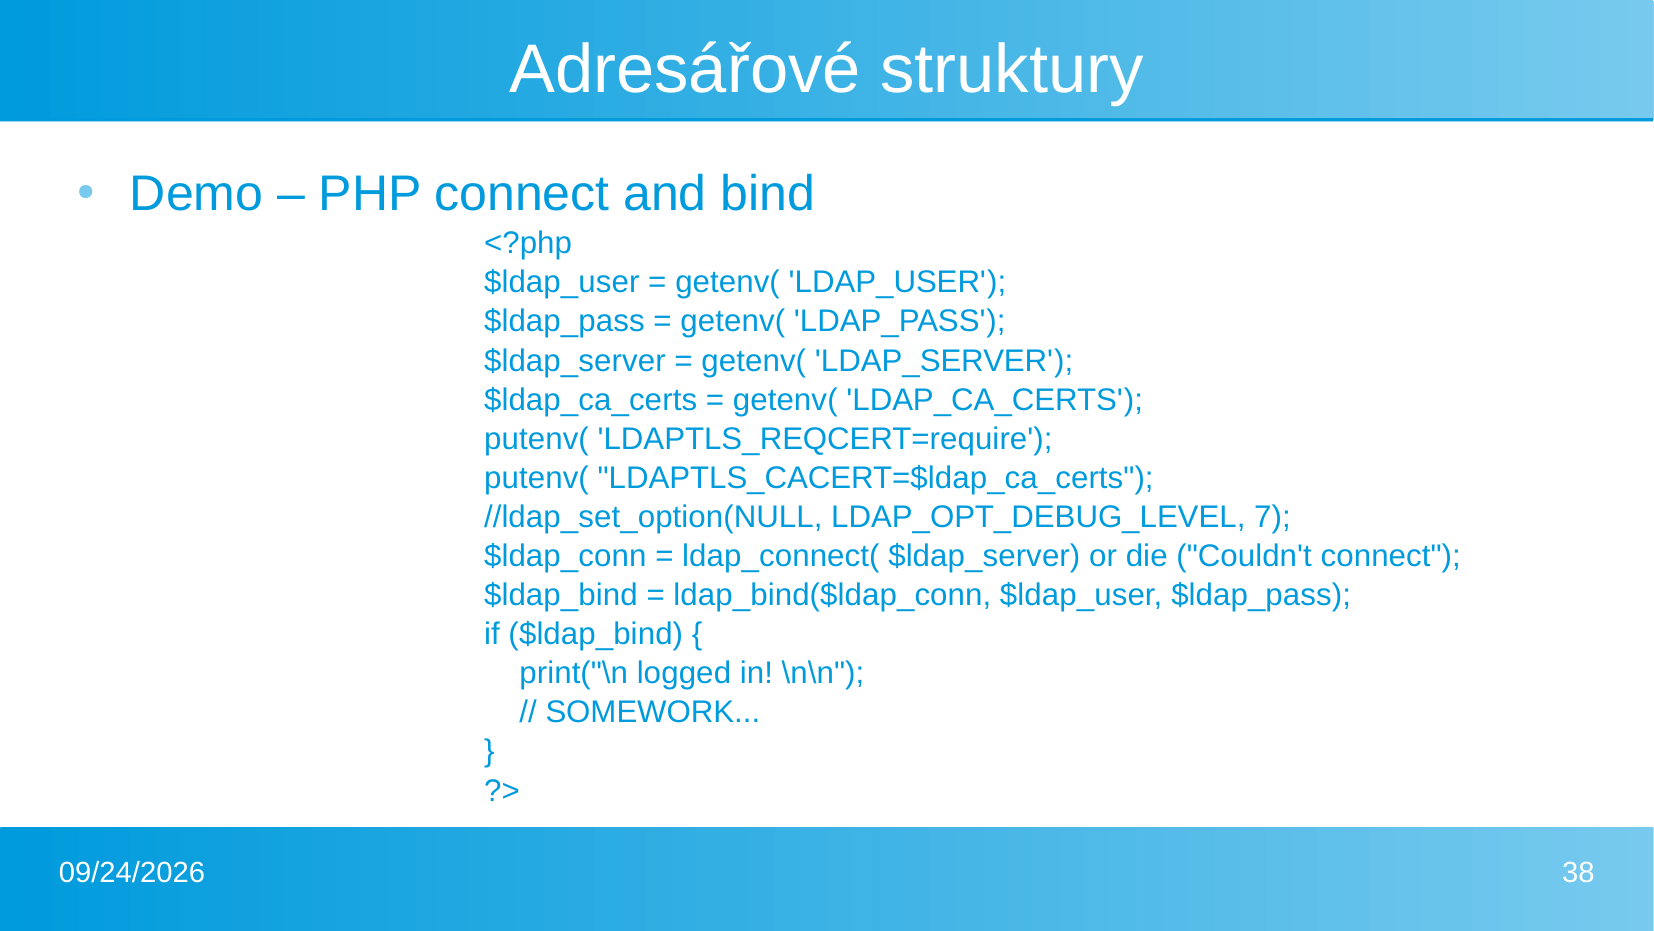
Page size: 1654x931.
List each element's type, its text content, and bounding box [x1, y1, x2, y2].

list Demo – PHP connect and bind <?php $ldap_user = getenv( 'LDAP_USER'); $ldap_pass = getenv( 'LDAP_PASS'); $ldap_server = getenv( 'LDAP_SERVER'); $ldap_ca_certs = getenv( 'LDAP_CA_CERTS'); putenv( 'LDAPTLS_REQCERT=require'); putenv( "LDAPTLS_CACERT=$ldap_ca_certs"); //ldap_set_option(NULL, LDAP_OPT_DEBUG_LEVEL, 7); $ldap_conn = ldap_connect( $ldap_server) or die ("Couldn't connect"); $ldap_bind = ldap_bind($ldap_conn, $ldap_user, $ldap_pass); if ($ldap_bind) { print("\n logged in! \n\n"); // SOMEWORK... } ?> [59, 165, 1595, 756]
title Adresářové struktury [59, 29, 1595, 108]
